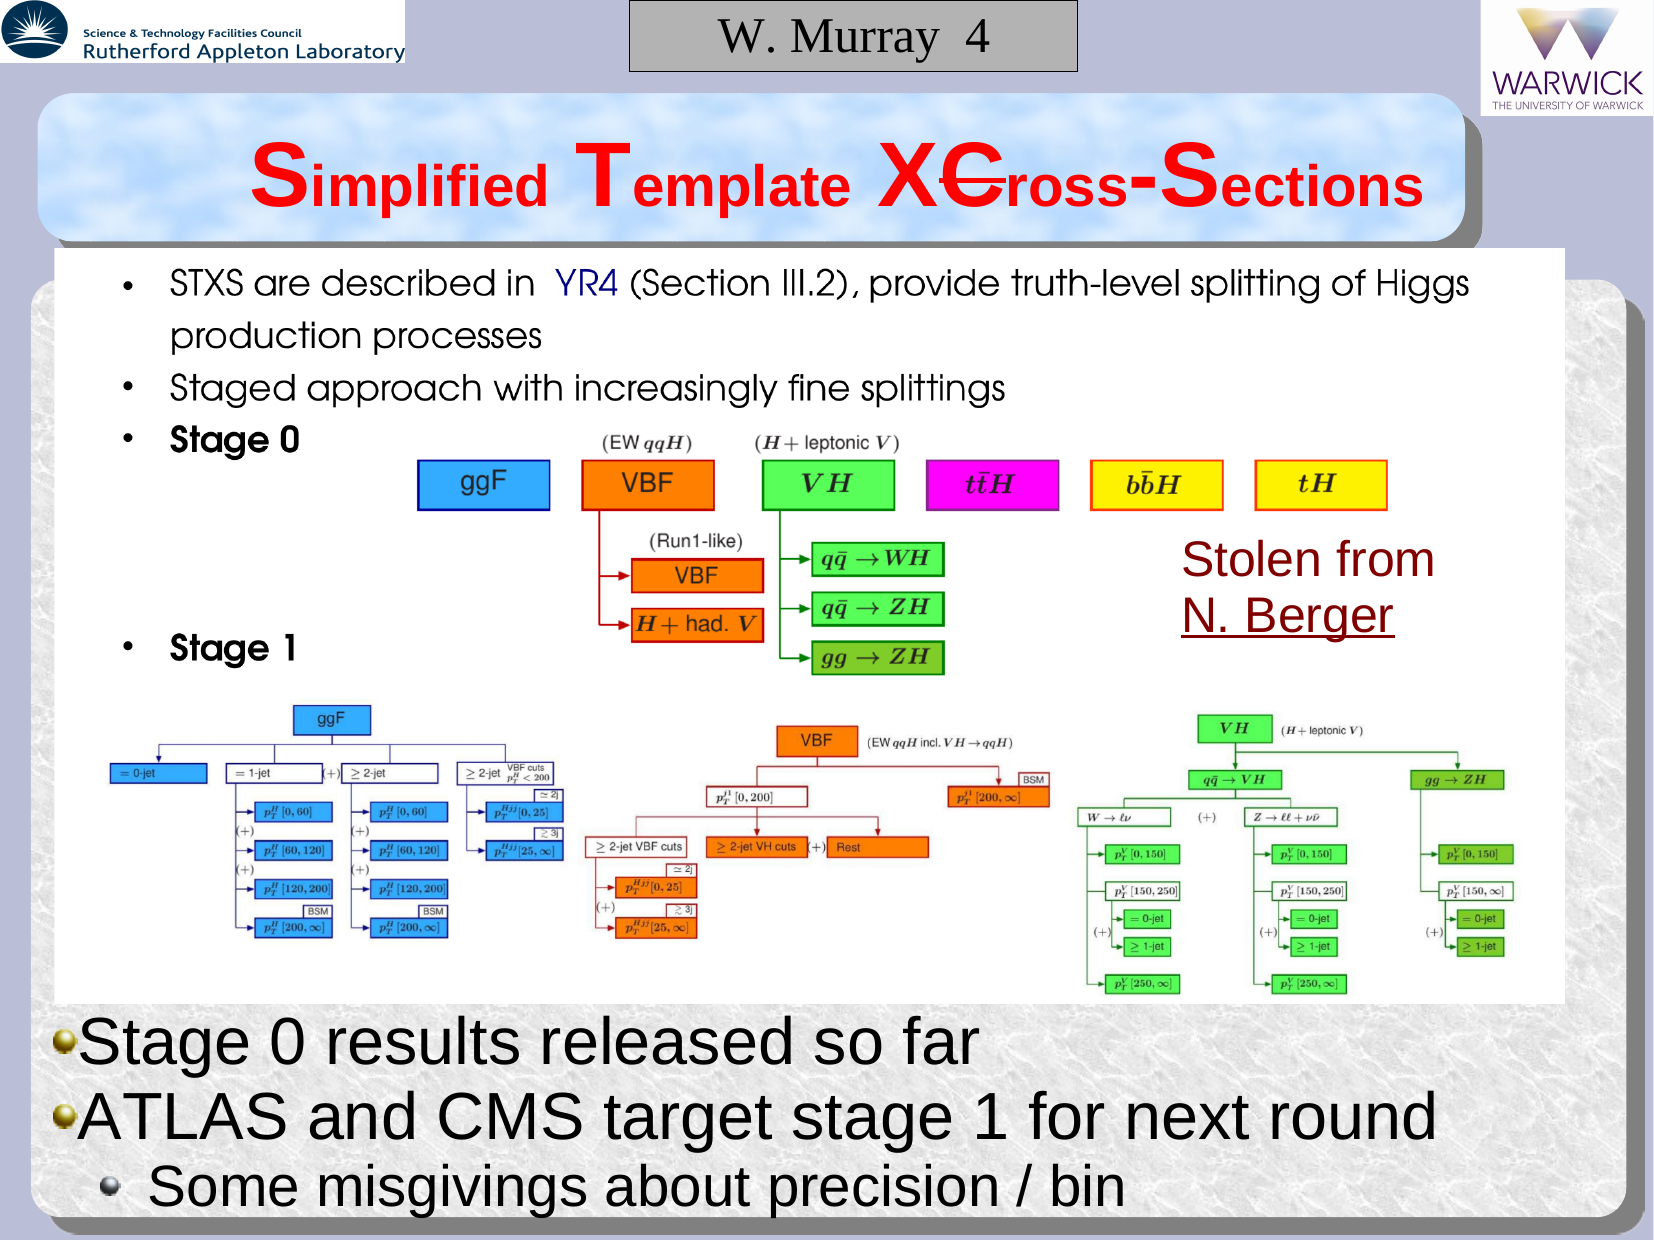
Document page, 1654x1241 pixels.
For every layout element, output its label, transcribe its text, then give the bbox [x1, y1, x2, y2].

list Stage 0 results released so far ATLAS and CMS target stage 1 for next round Some misgivings about precision / bin [53, 1003, 1595, 1225]
picture [30, 248, 1627, 1218]
picture [37, 93, 1452, 242]
text_box Stolen from N. Berger [1181, 531, 1477, 644]
title Simplified Template XCross-Sections [90, 101, 1584, 249]
picture [1480, 0, 1654, 116]
picture [0, 0, 405, 63]
